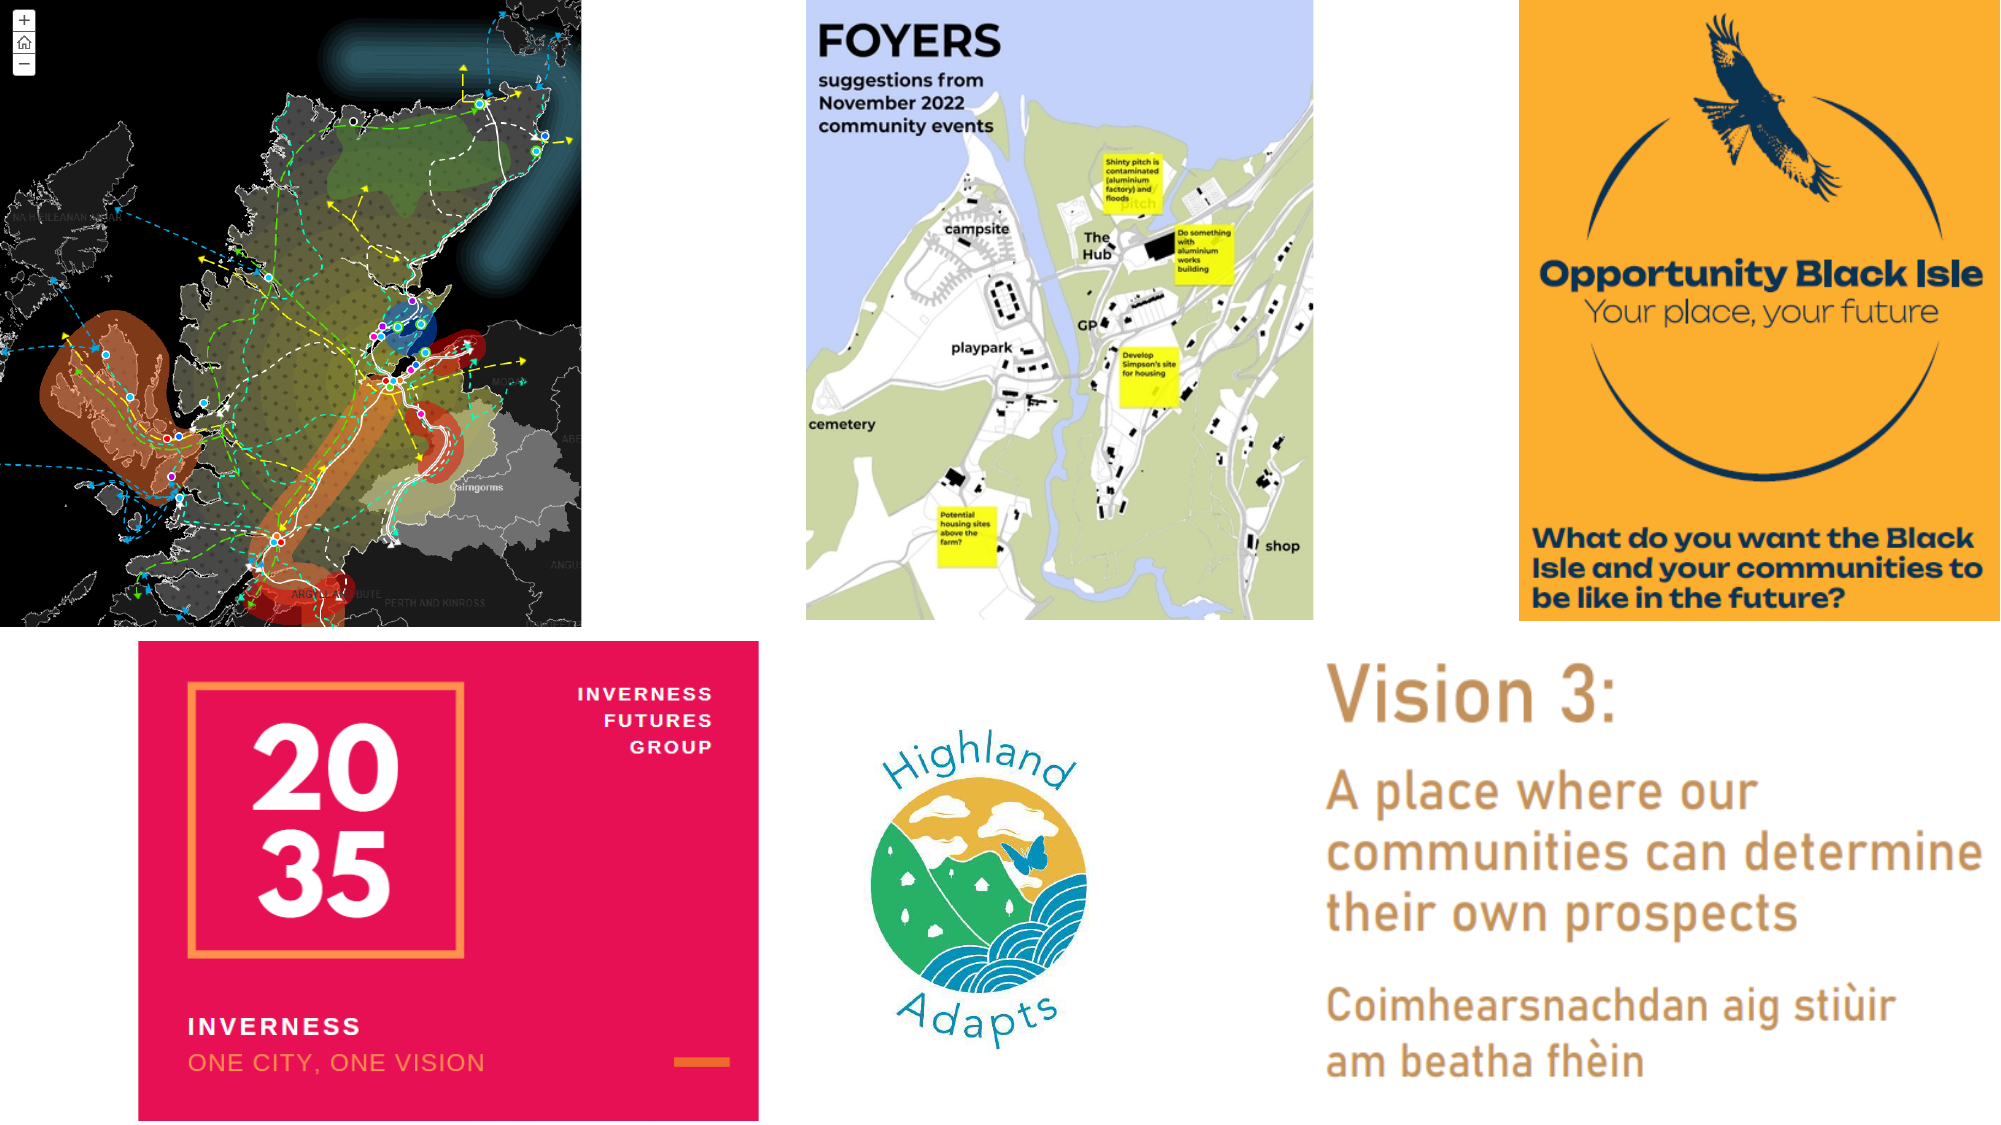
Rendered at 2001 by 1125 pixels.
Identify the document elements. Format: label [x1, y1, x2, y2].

picture [804, 0, 1314, 623]
picture [806, 717, 1150, 1061]
picture [1519, 0, 2000, 621]
picture [0, 0, 582, 627]
picture [138, 641, 759, 1121]
picture [1303, 630, 2000, 1125]
